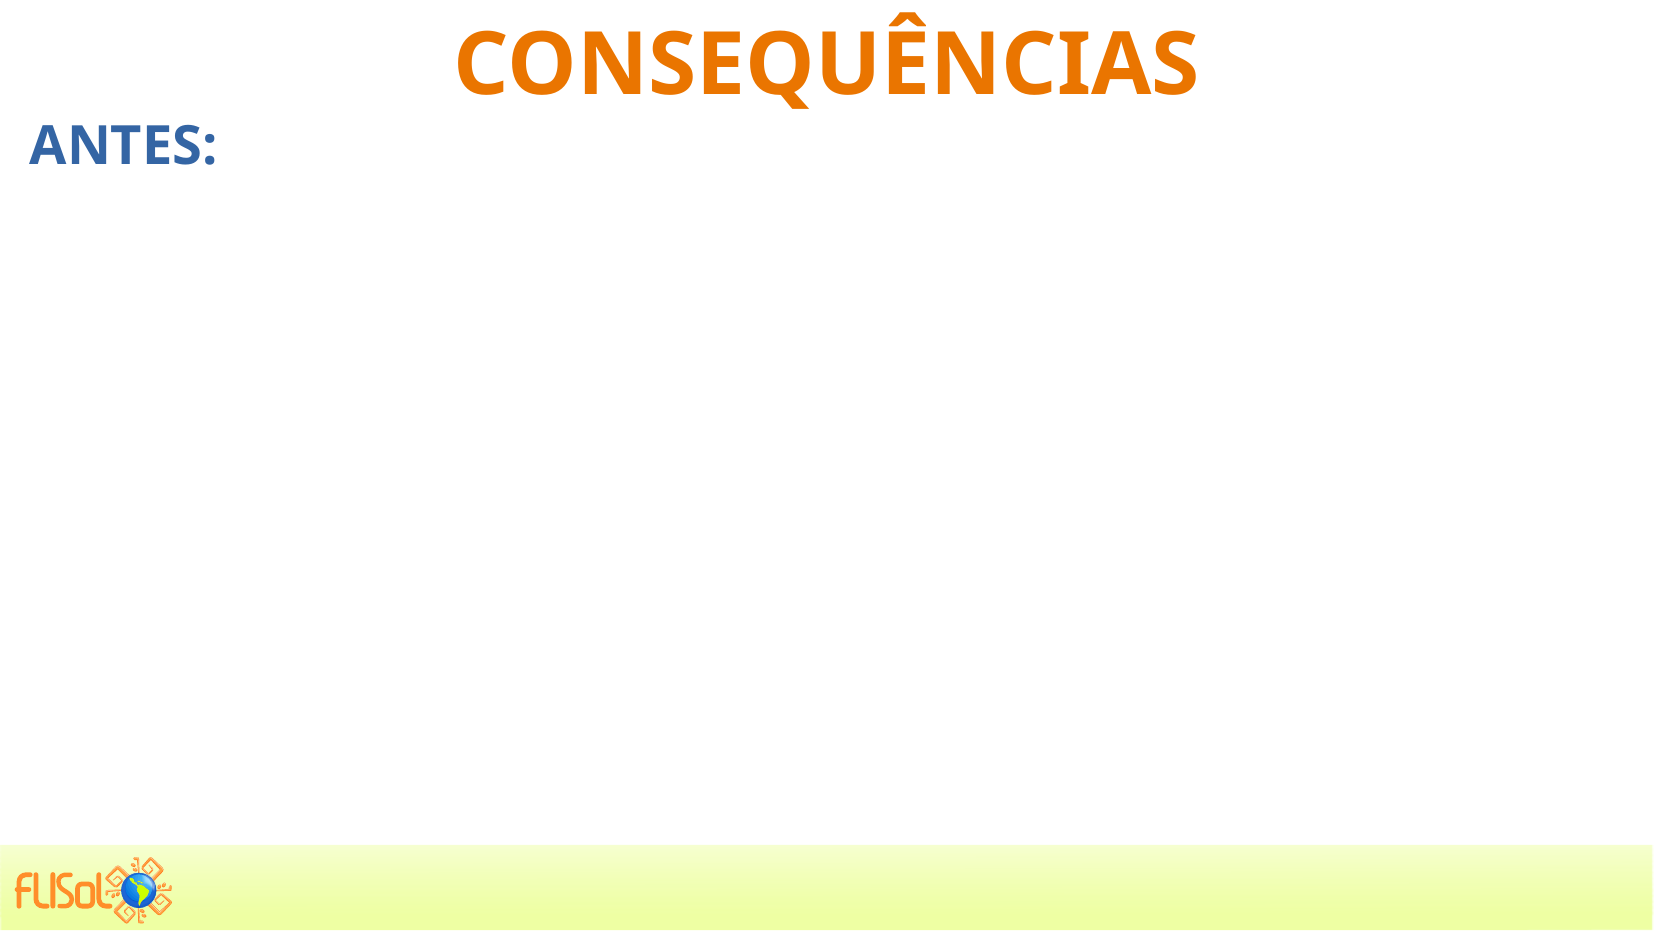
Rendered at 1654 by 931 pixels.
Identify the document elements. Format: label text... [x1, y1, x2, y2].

text_box CONSEQUÊNCIAS [29, 11, 1625, 109]
text_box [0, 844, 1654, 931]
text_box ANTES: [29, 109, 1625, 177]
